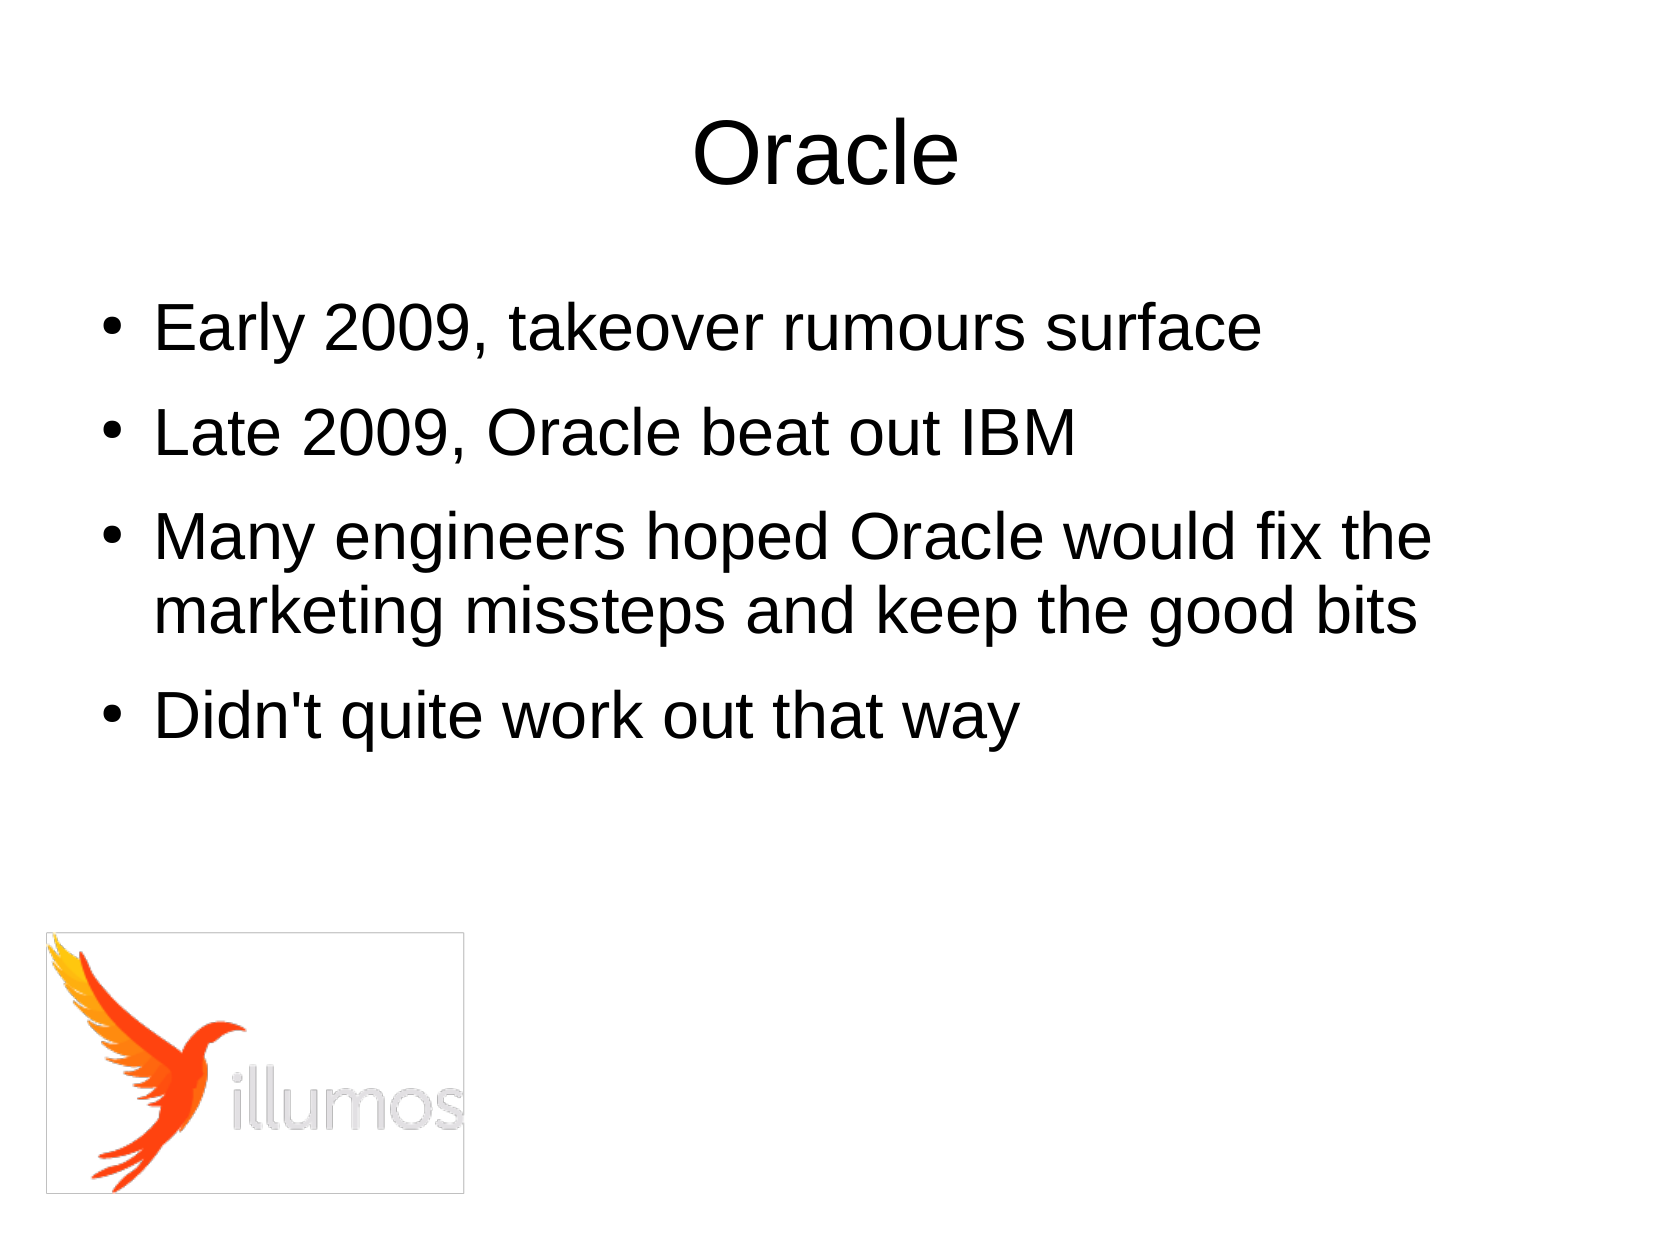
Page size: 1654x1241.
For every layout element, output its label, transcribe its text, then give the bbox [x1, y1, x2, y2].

title Oracle [82, 49, 1571, 257]
picture [0, 886, 511, 1241]
list Early 2009, takeover rumours surface Late 2009, Oracle beat out IBM Many engineers hoped Oracle would fix the marketing missteps and keep the good bits Didn't quite work out that way [82, 290, 1571, 1010]
